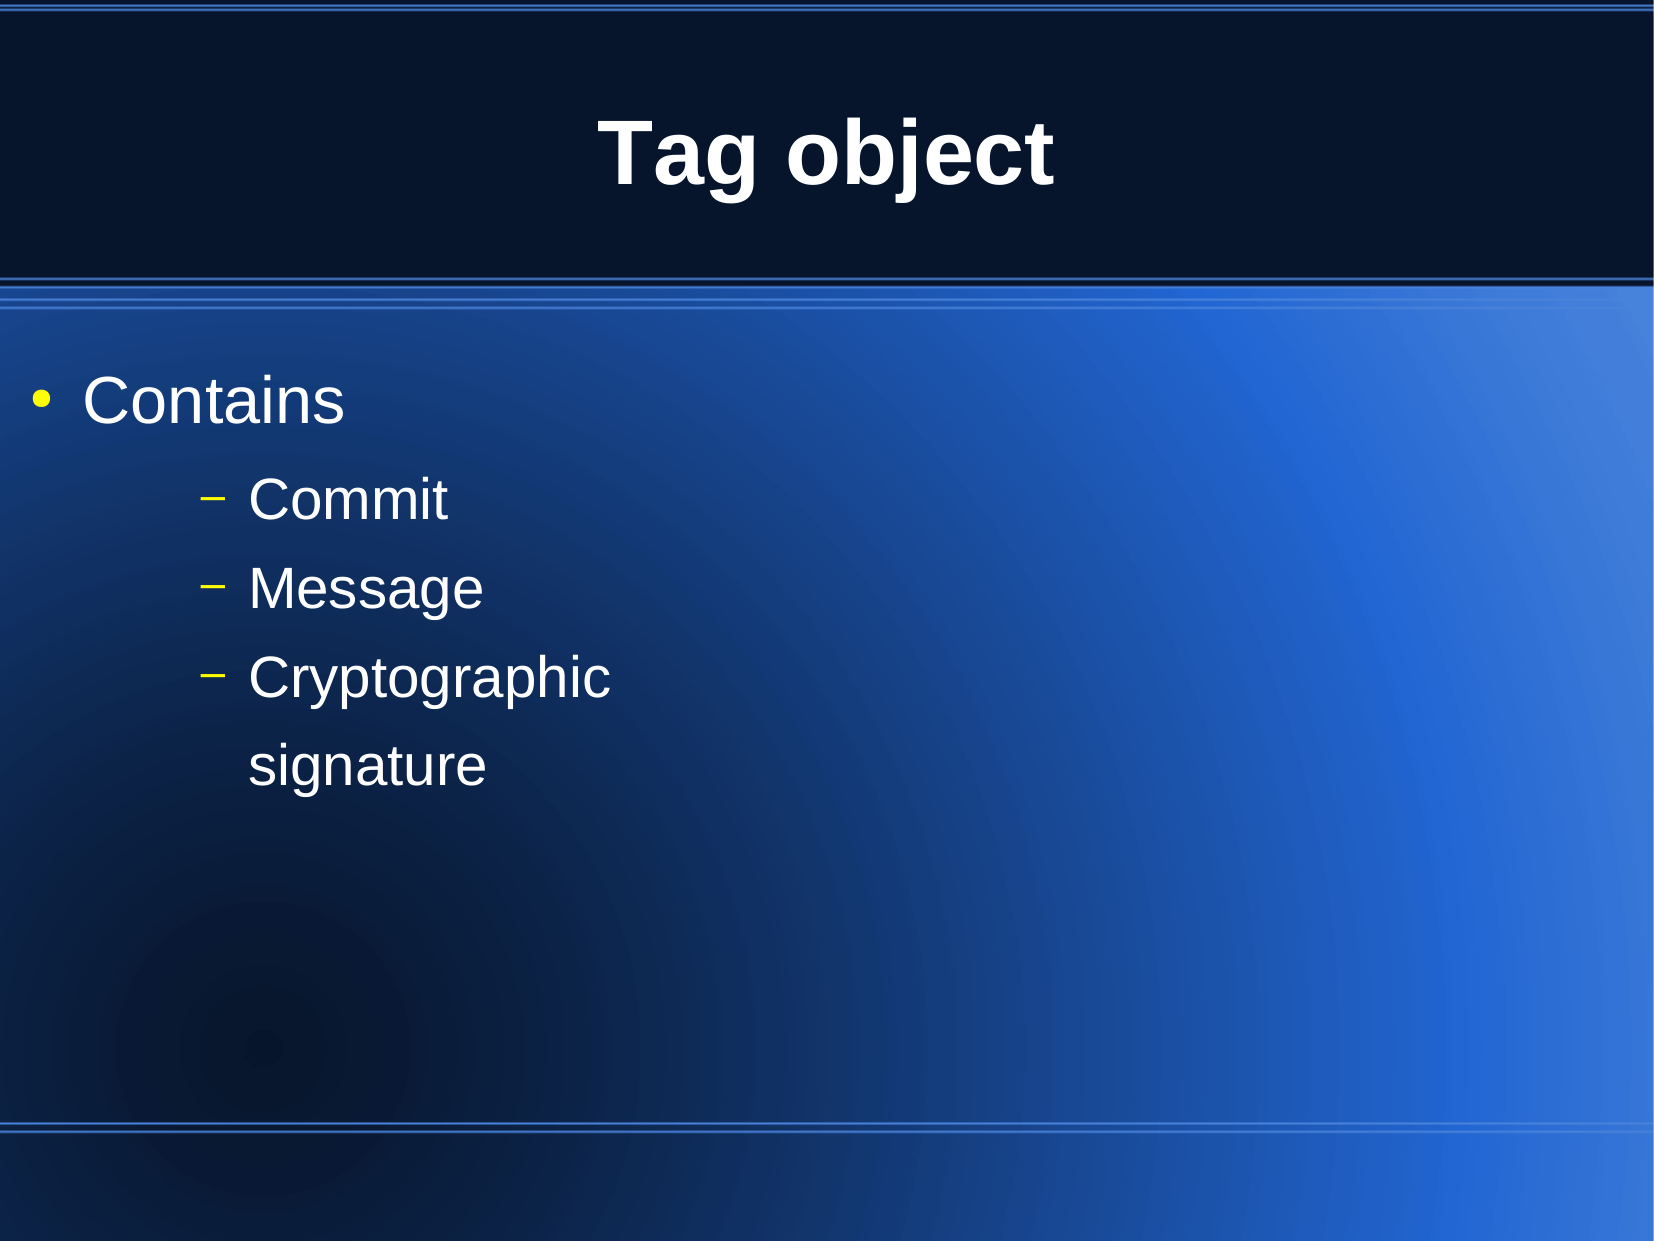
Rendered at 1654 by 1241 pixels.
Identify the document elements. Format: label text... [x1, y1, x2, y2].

list Contains Commit Message Cryptographic signature [11, 362, 1501, 1051]
picture [0, 0, 1654, 1241]
title Tag object [82, 56, 1571, 250]
